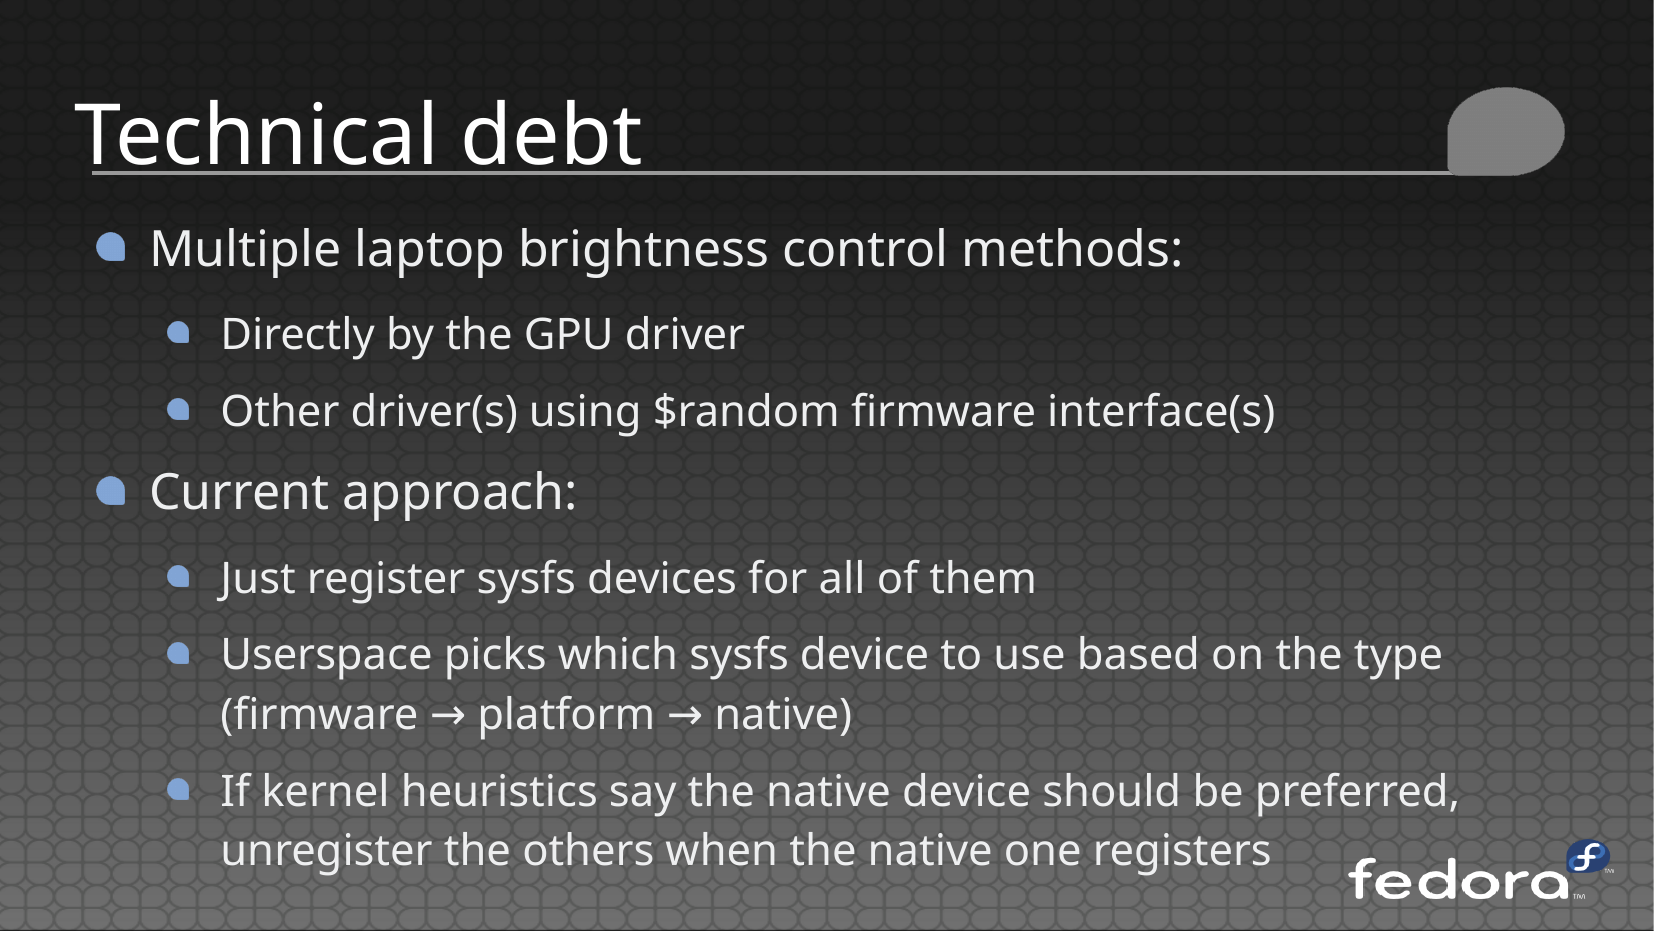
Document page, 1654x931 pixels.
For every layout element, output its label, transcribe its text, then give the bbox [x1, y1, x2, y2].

picture [0, 0, 1654, 931]
list Multiple laptop brightness control methods: Directly by the GPU driver Other driver(s) using $random firmware interface(s) Current approach: Just register sysfs devices for all of them Userspace picks which sysfs device to use based on the type (firmware → platform → native) If kernel heuristics say the native device should be preferred, unregister the others when the native one registers [78, 212, 1609, 896]
title Technical debt [74, 37, 1405, 226]
